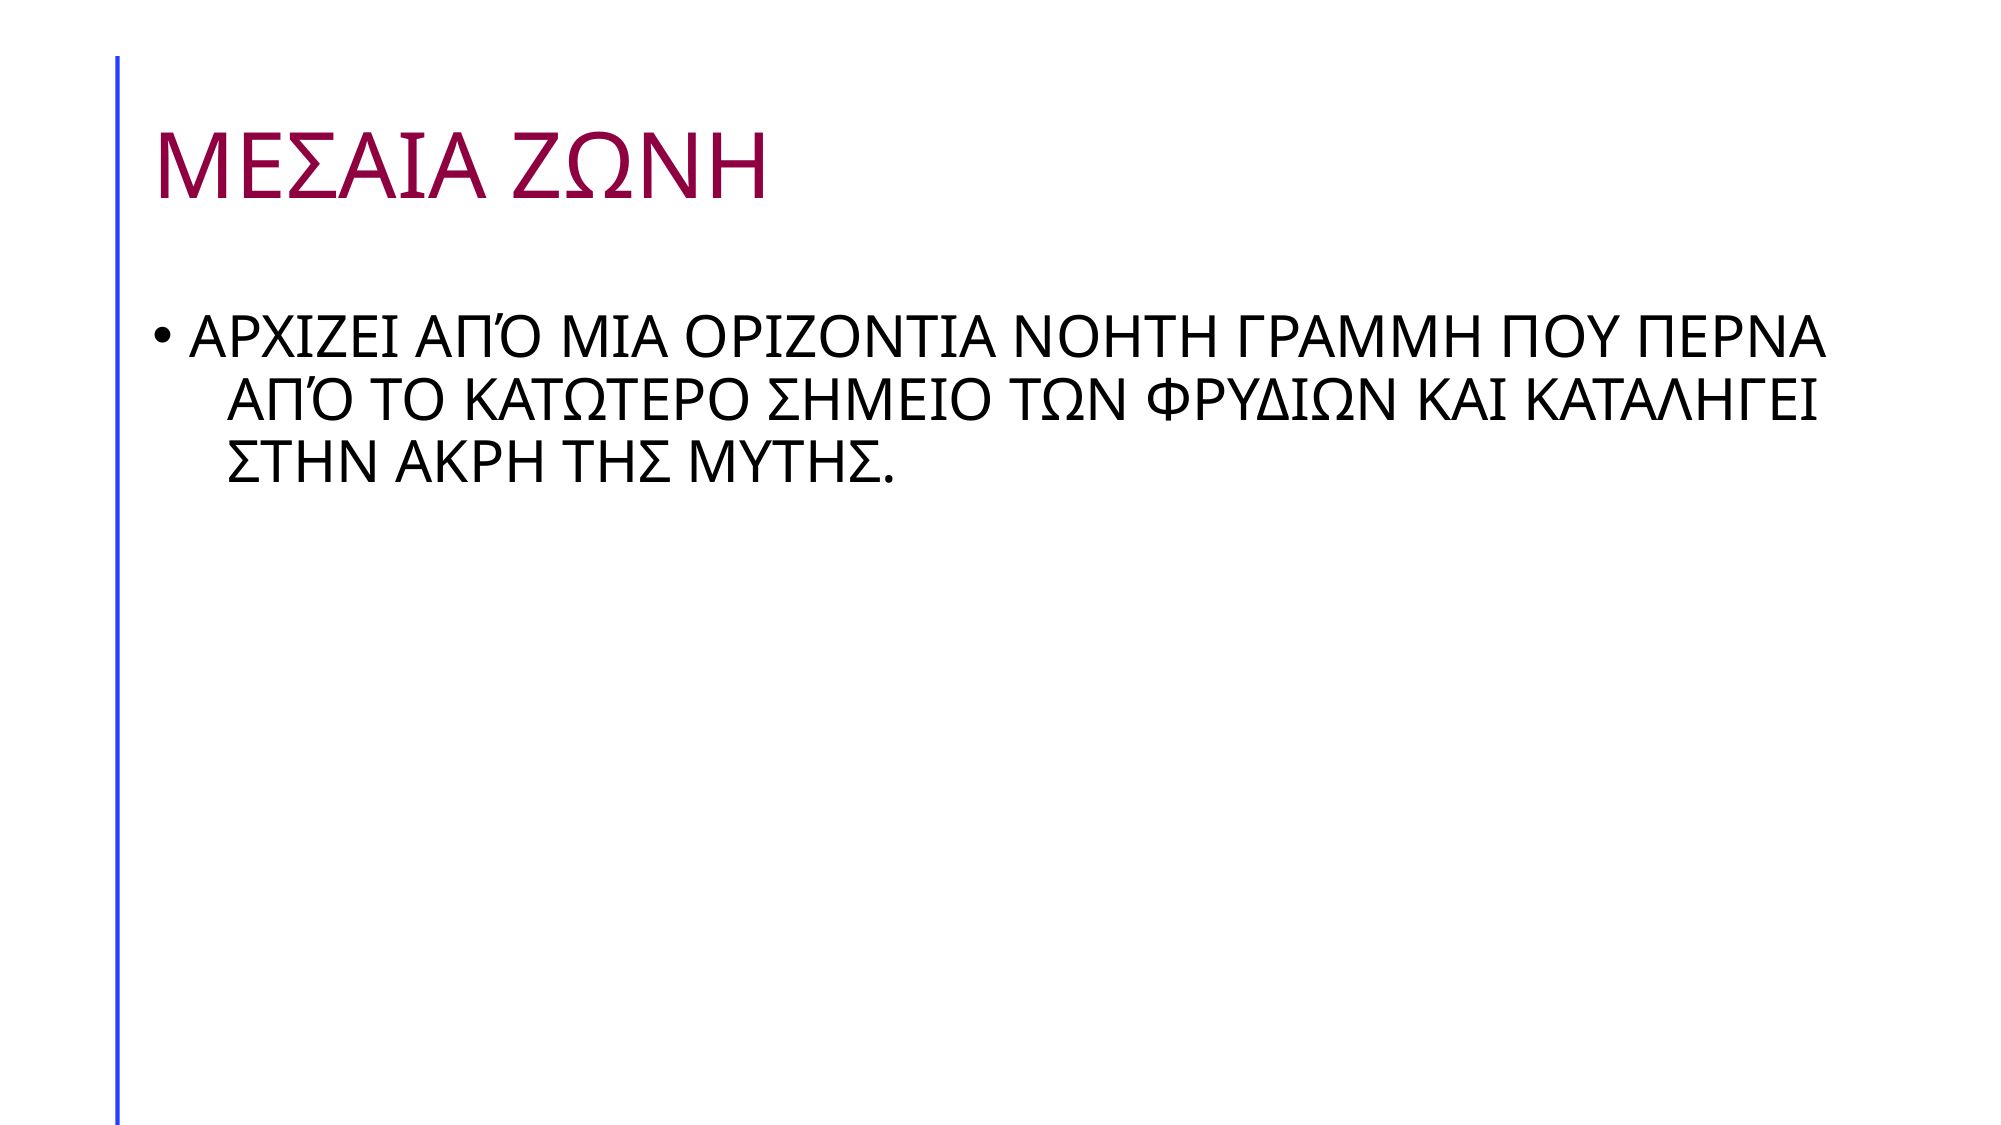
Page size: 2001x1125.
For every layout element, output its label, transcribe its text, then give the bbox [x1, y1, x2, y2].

list ΑΡΧΙΖΕΙ ΑΠΌ ΜΙΑ ΟΡΙΖΟΝΤΙΑ ΝΟΗΤΗ ΓΡΑΜΜΗ ΠΟΥ ΠΕΡΝΑ ΑΠΌ ΤΟ ΚΑΤΩΤΕΡΟ ΣΗΜΕΙΟ ΤΩΝ ΦΡΥΔΙΩΝ ΚΑΙ ΚΑΤΑΛΗΓΕΙ ΣΤΗΝ ΑΚΡΗ ΤΗΣ ΜΥΤΗΣ. [137, 299, 1863, 576]
title ΜΕΣΑΙΑ ΖΩΝΗ [137, 59, 935, 278]
